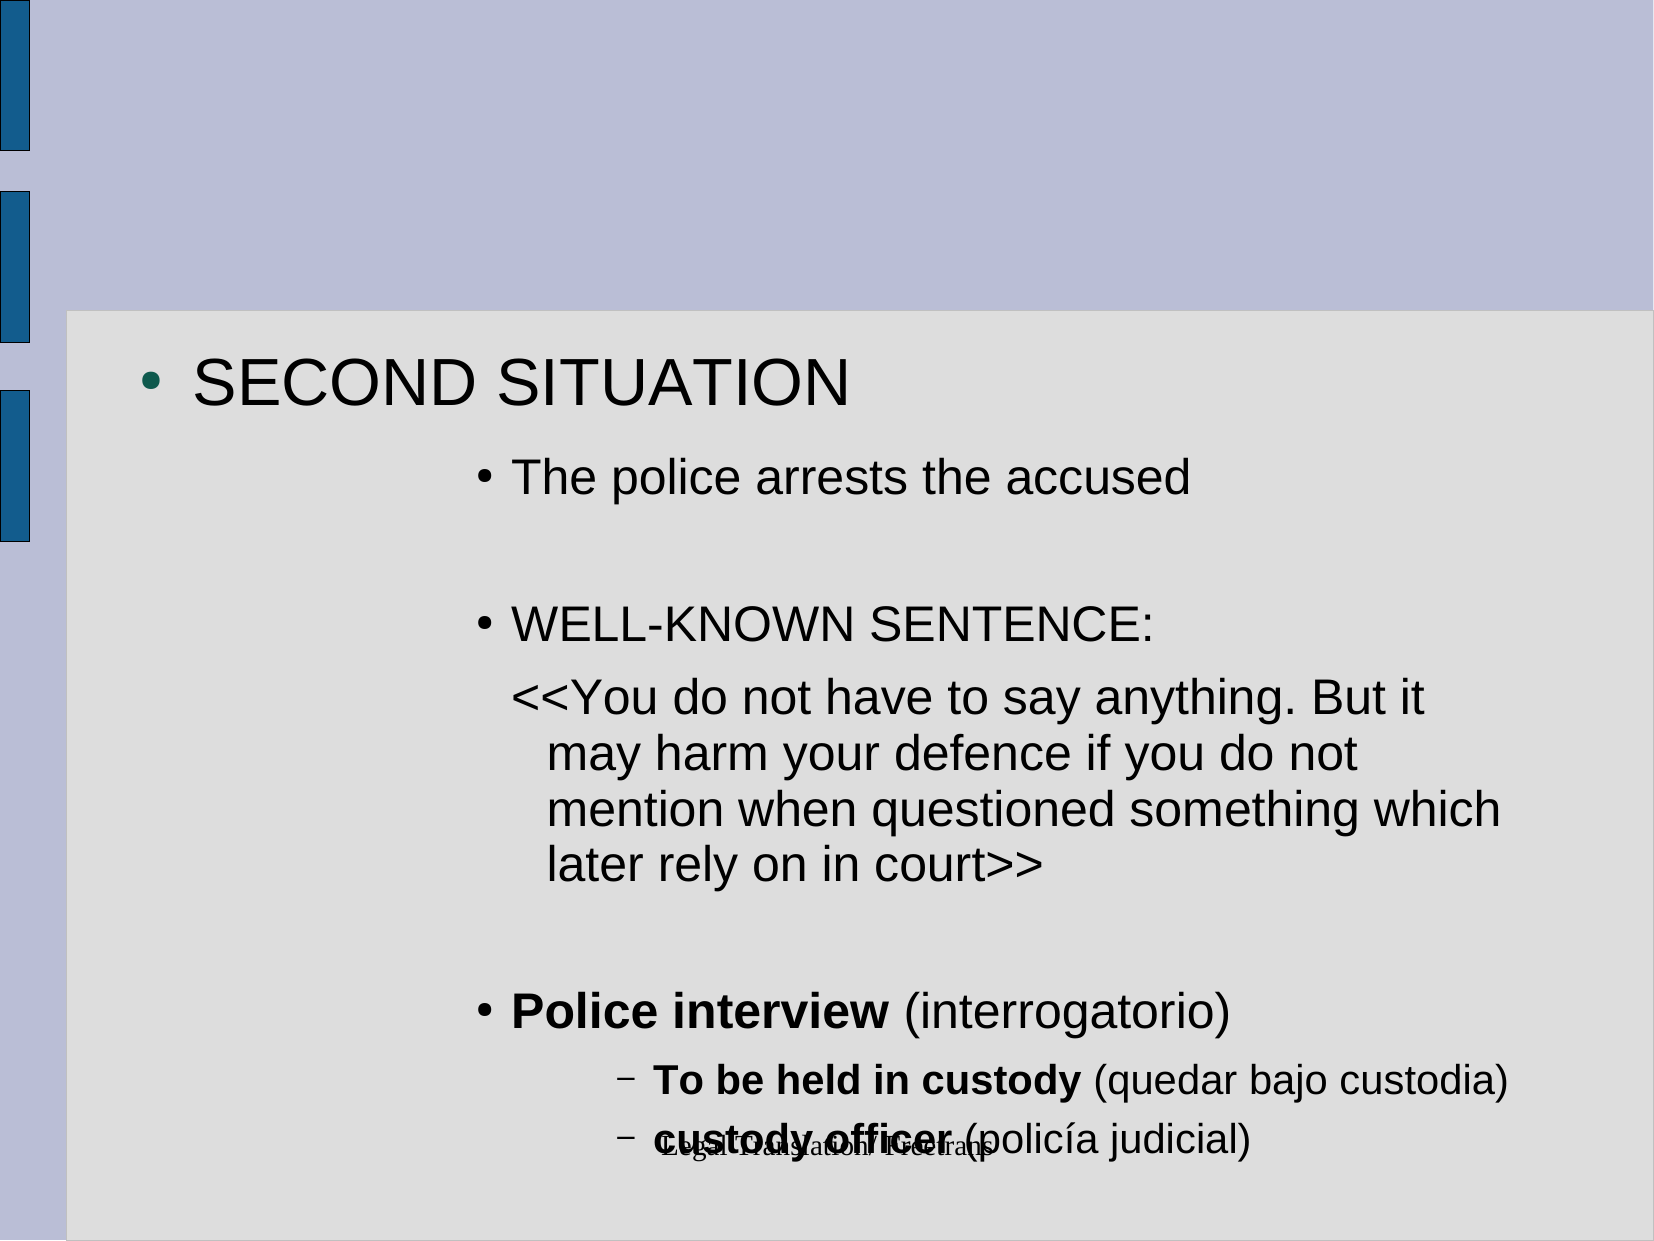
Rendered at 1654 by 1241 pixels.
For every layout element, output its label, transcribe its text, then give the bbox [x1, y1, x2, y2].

list SECOND SITUATION The police arrests the accused WELL-KNOWN SENTENCE: <<You do not have to say anything. But it may harm your defence if you do not mention when questioned something which later rely on in court>> Police interview (interrogatorio) To be held in custody (quedar bajo custodia) custody officer (policía judicial) [121, 344, 1534, 1166]
